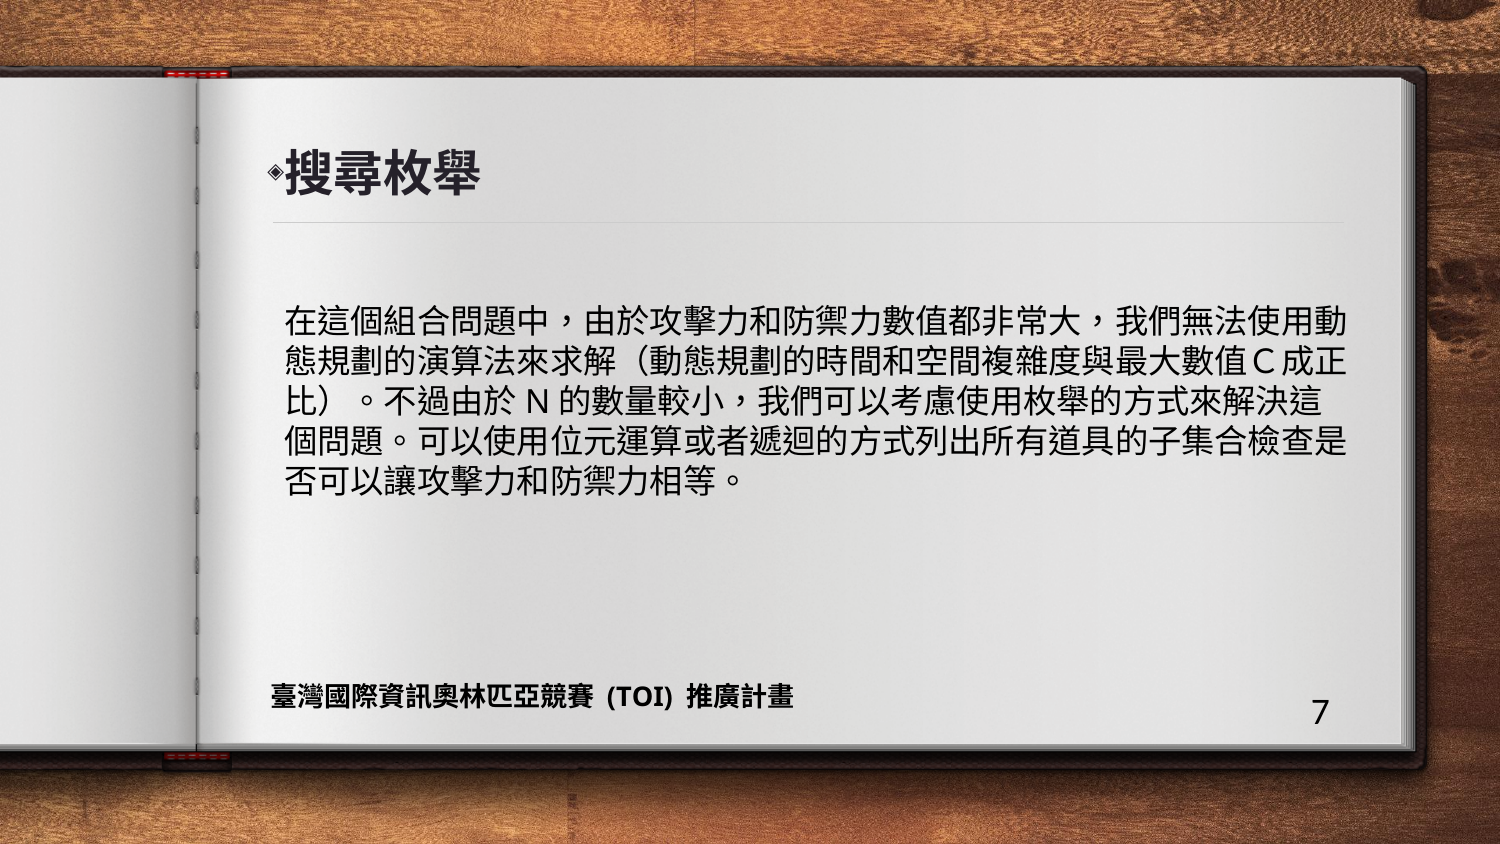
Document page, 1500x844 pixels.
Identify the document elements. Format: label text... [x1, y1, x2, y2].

list 搜尋枚舉 [252, 126, 1194, 216]
text_box 在這個組合問題中，由於攻擊力和防禦力數值都非常大，我們無法使用動態規劃的演算法來求解（動態規劃的時間和空間複雜度與最大數值Ｃ成正比）。不過由於N的數量較小，我們可以考慮使用枚舉的方式來解決這個問題。可以使用位元運算或者遞迴的方式列出所有道具的子集合檢查是否可以讓攻擊力和防禦力相等。 [269, 293, 1367, 511]
text_box [1295, 672, 1386, 737]
